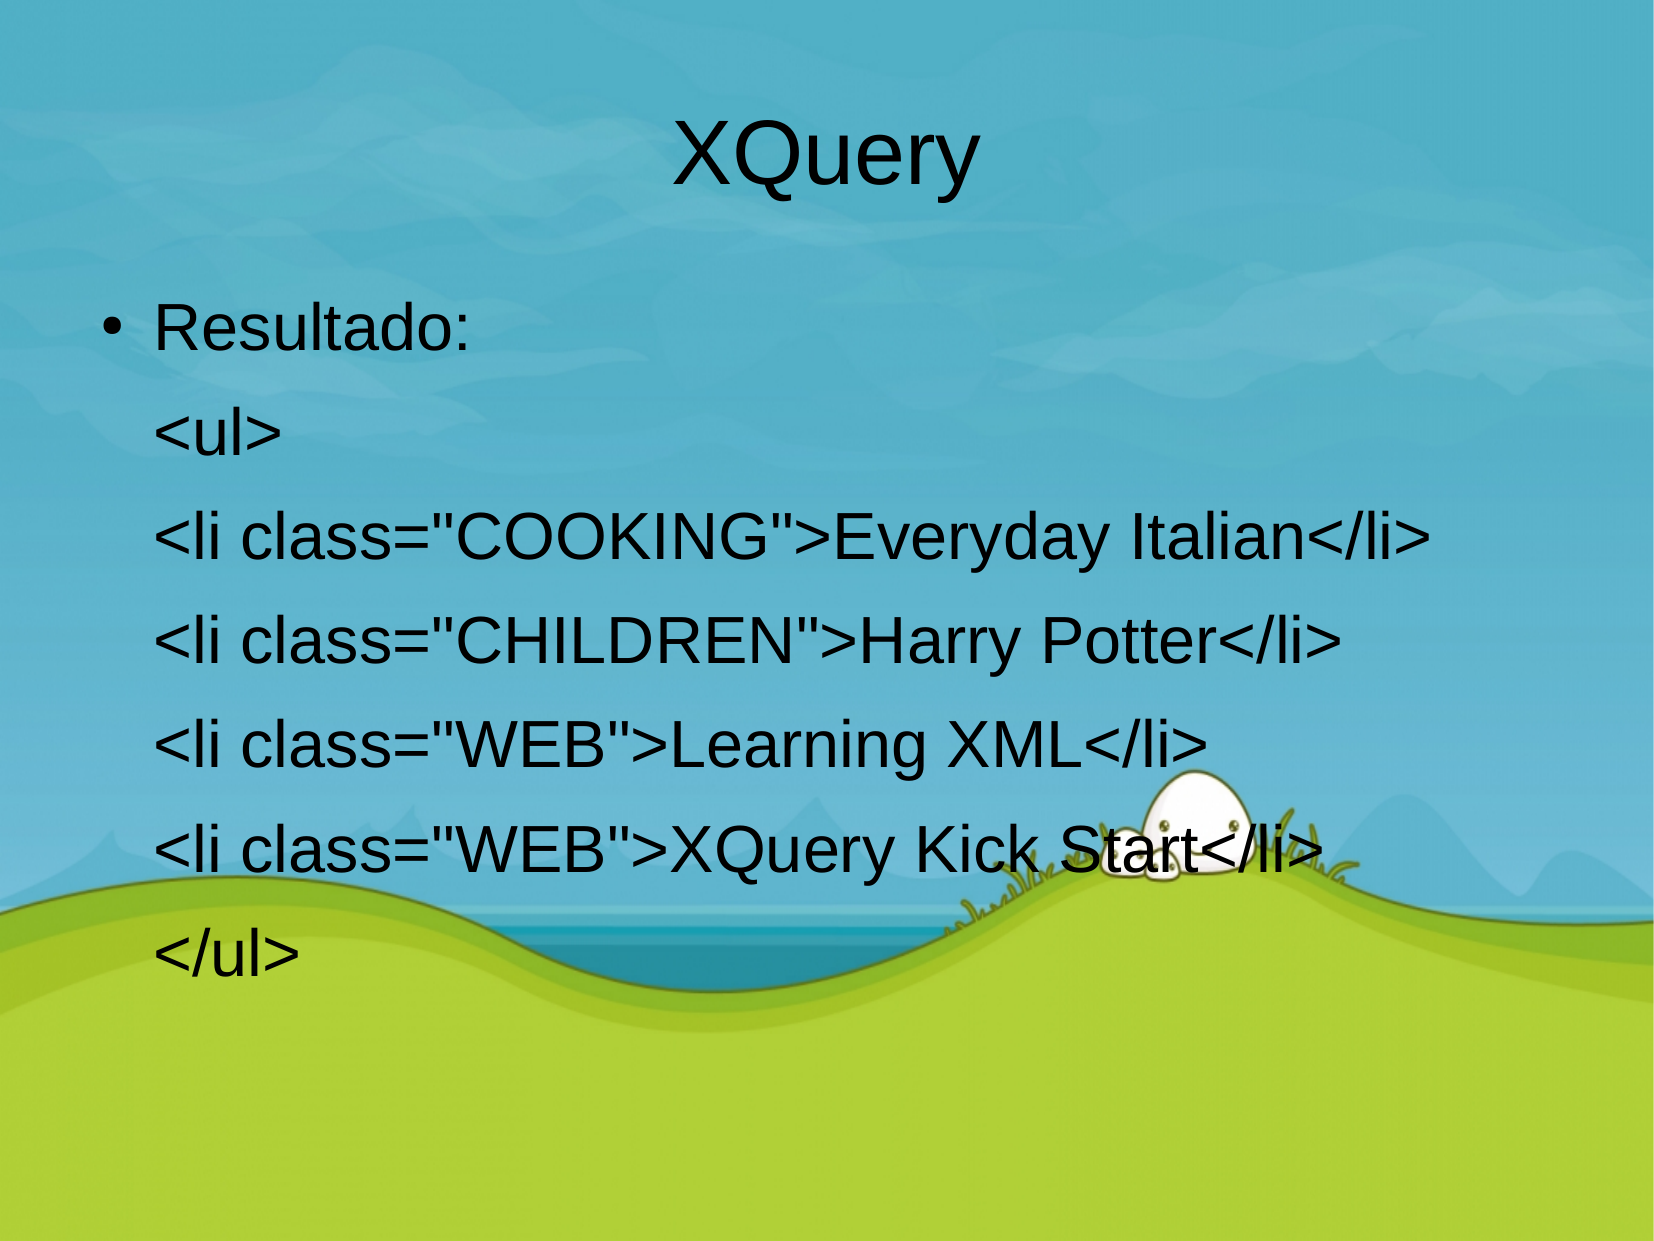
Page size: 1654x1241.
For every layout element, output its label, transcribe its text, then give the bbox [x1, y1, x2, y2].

title XQuery [82, 49, 1571, 257]
picture [0, 0, 1654, 1241]
list Resultado: <ul> <li class="COOKING">Everyday Italian</li> <li class="CHILDREN">Harry Potter</li> <li class="WEB">Learning XML</li> <li class="WEB">XQuery Kick Start</li> </ul> [82, 290, 1571, 1109]
